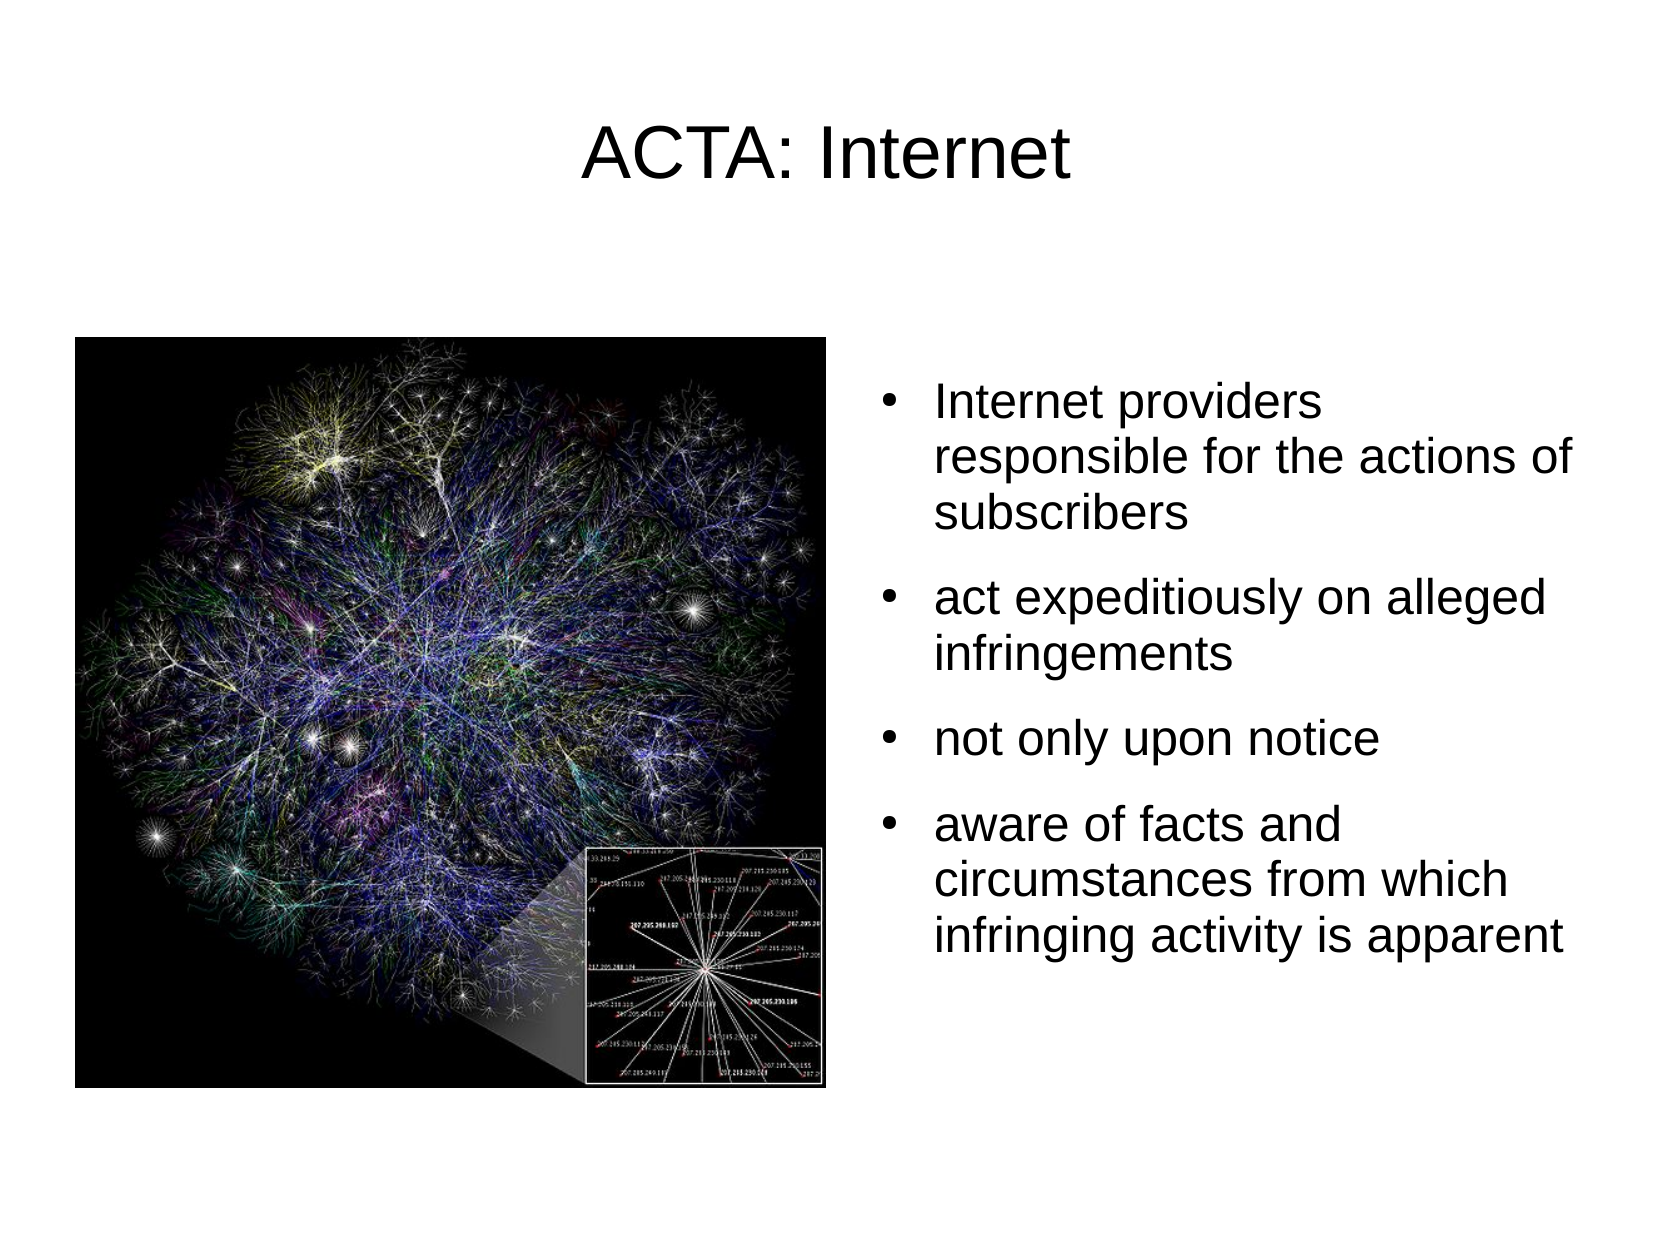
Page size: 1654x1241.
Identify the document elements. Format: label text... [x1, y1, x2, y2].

title ACTA: Internet [82, 49, 1571, 257]
picture [75, 337, 826, 1088]
list Internet providers responsible for the actions of subscribers act expeditiously on alleged infringements not only upon notice aware of facts and circumstances from which infringing activity is apparent [862, 372, 1589, 1192]
